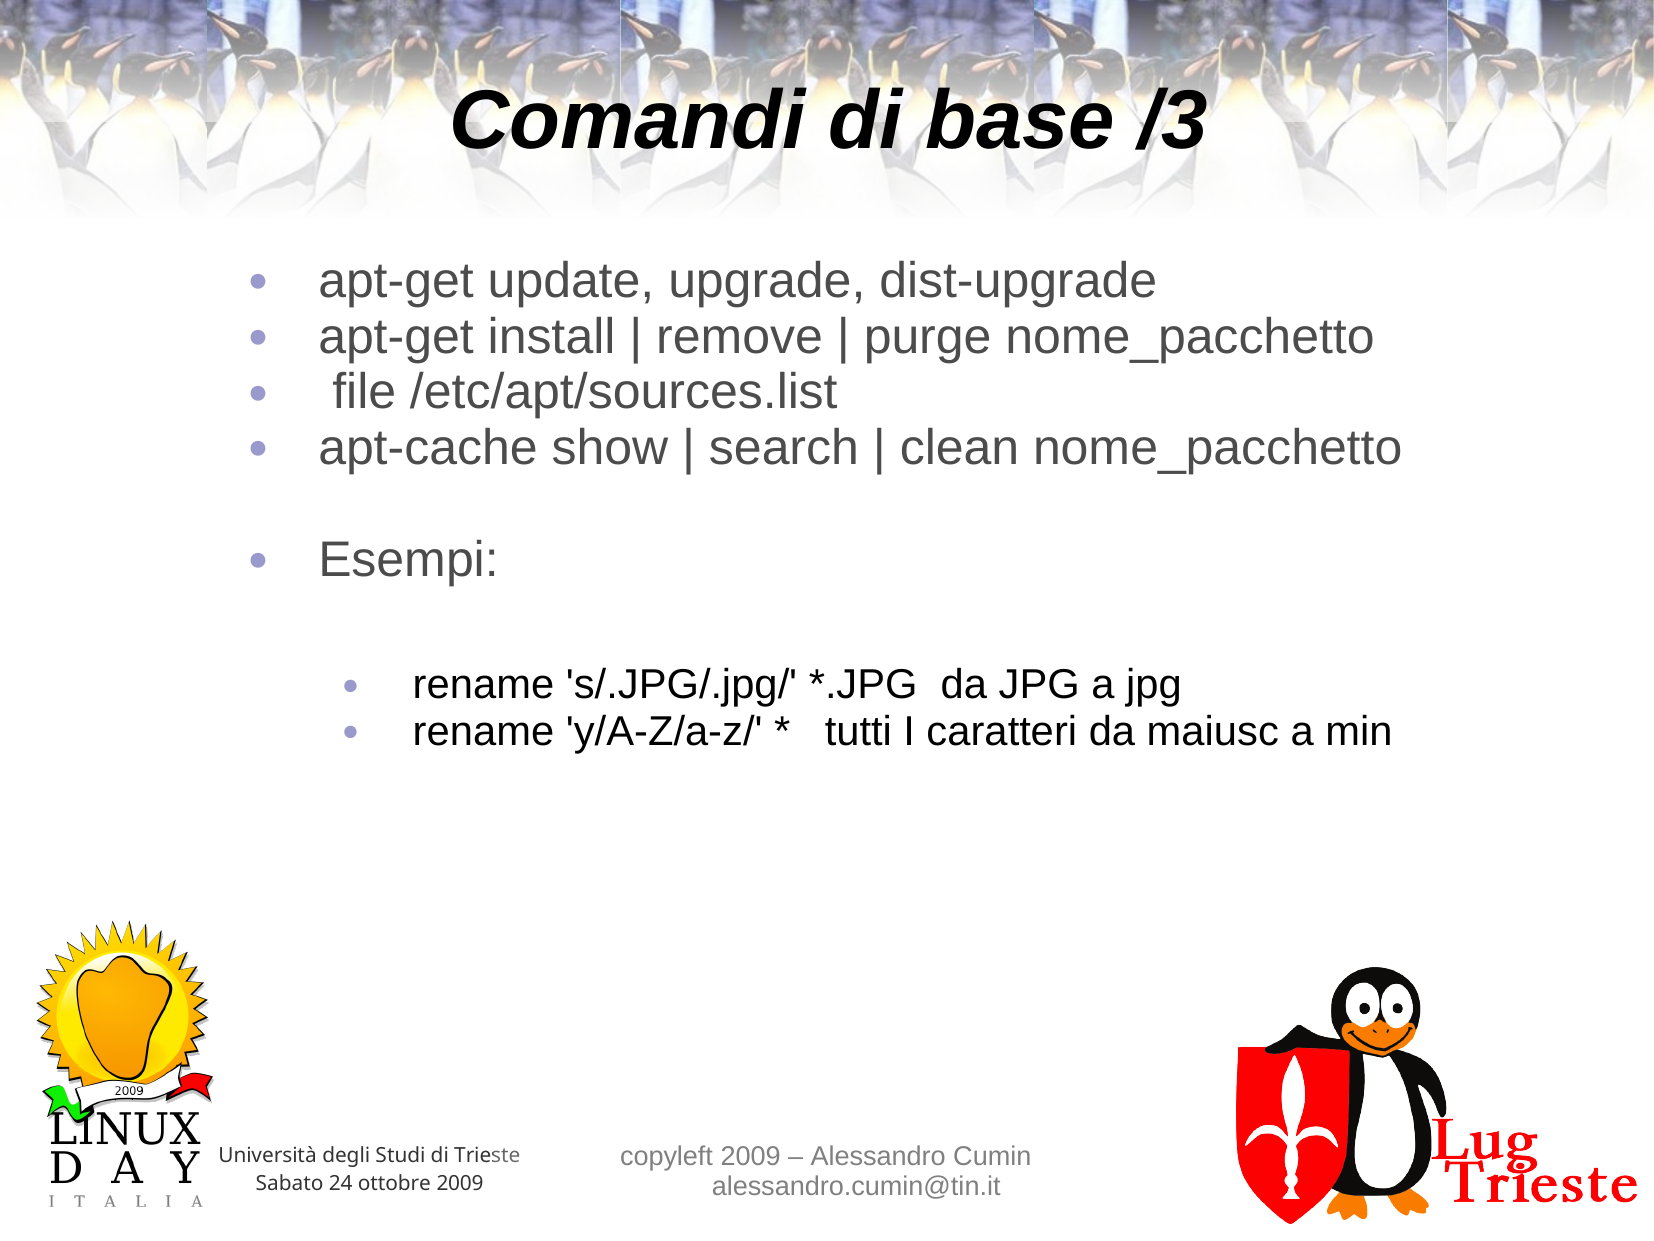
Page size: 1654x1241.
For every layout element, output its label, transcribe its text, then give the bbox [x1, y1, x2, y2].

picture [36, 920, 214, 1207]
list apt-get update, upgrade, dist-upgrade apt-get install | remove | purge nome_pacchetto file /etc/apt/sources.list apt-cache show | search | clean nome_pacchetto Esempi: rename 's/.JPG/.jpg/' *.JPG da JPG a jpg rename 'y/A-Z/a-z/' * tutti I caratteri da maiusc a min [141, 252, 1568, 1015]
title Comandi di base /3 [49, 16, 1609, 224]
picture [1236, 967, 1637, 1224]
